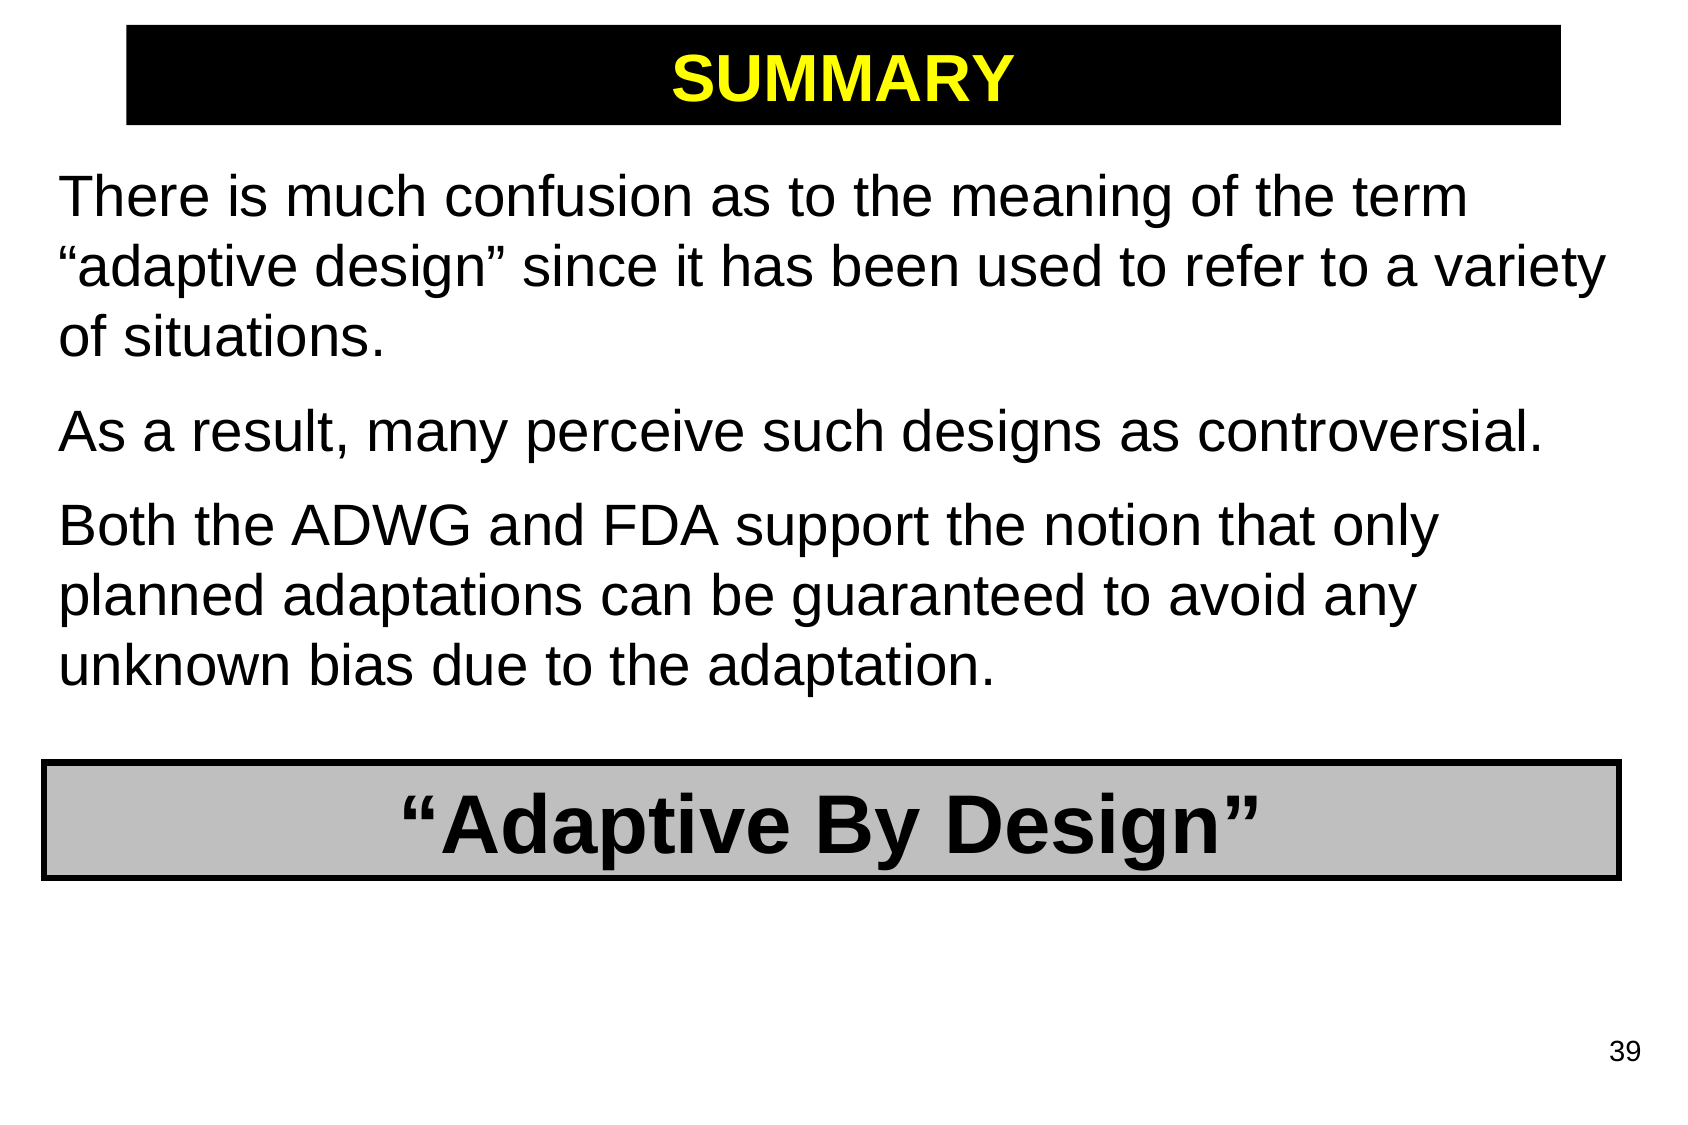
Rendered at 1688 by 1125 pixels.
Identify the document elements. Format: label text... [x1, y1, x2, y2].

title SUMMARY [126, 24, 1561, 126]
text_box <number> [1343, 1025, 1657, 1101]
text_box There is much confusion as to the meaning of the term “adaptive design” since it has been used to refer to a variety of situations. As a result, many perceive such designs as controversial. Both the ADWG and FDA support the notion that only planned adaptations can be guaranteed to avoid any unknown bias due to the adaptation. [43, 149, 1632, 706]
text_box “Adaptive By Design” [43, 762, 1619, 878]
